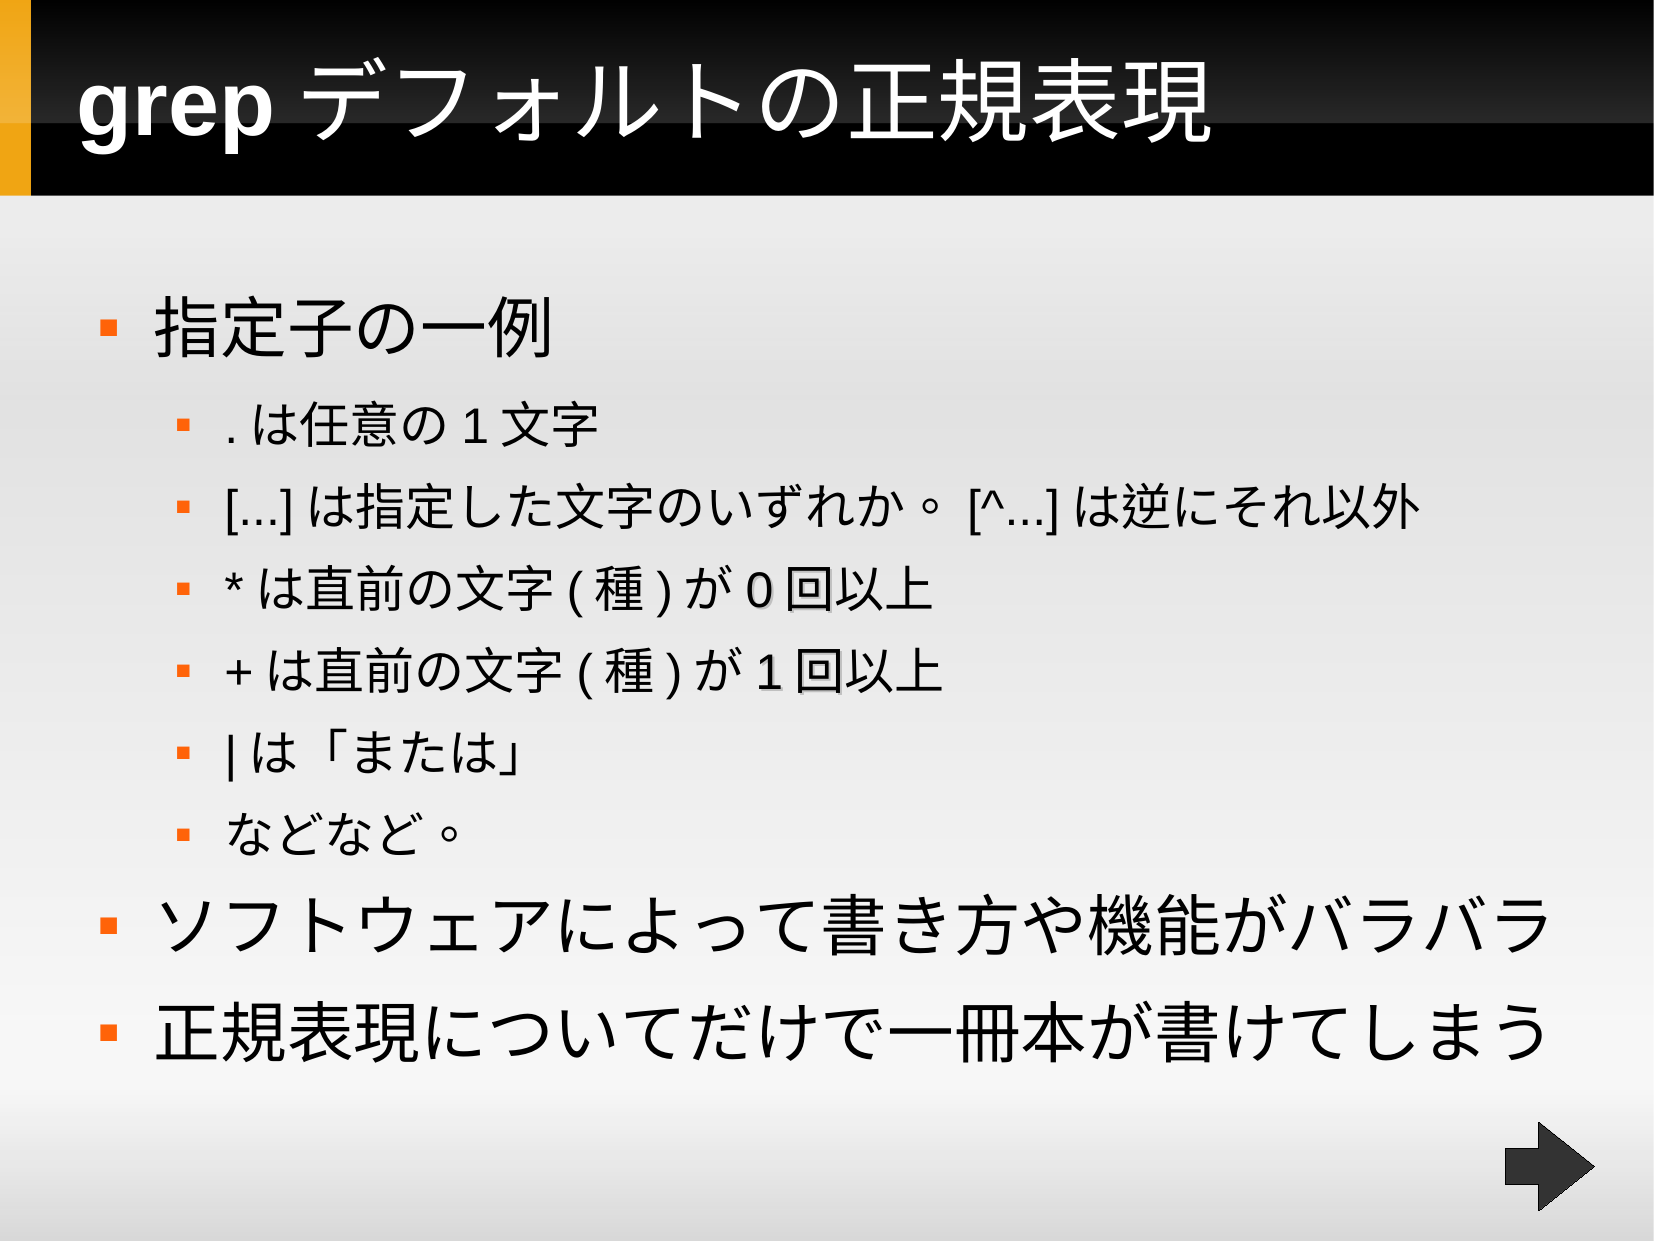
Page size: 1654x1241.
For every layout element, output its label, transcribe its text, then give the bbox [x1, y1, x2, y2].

list 指定子の一例 .は任意の1文字 [...]は指定した文字のいずれか。[^...]は逆にそれ以外 *は直前の文字(種)が0回以上 +は直前の文字(種)が1回以上 |は「または」 などなど。 ソフトウェアによって書き方や機能がバラバラ 正規表現についてだけで一冊本が書けてしまう [82, 290, 1571, 1094]
picture [0, 0, 1654, 1241]
title grepデフォルトの正規表現 [76, 7, 1565, 200]
text_box [1505, 1122, 1595, 1211]
